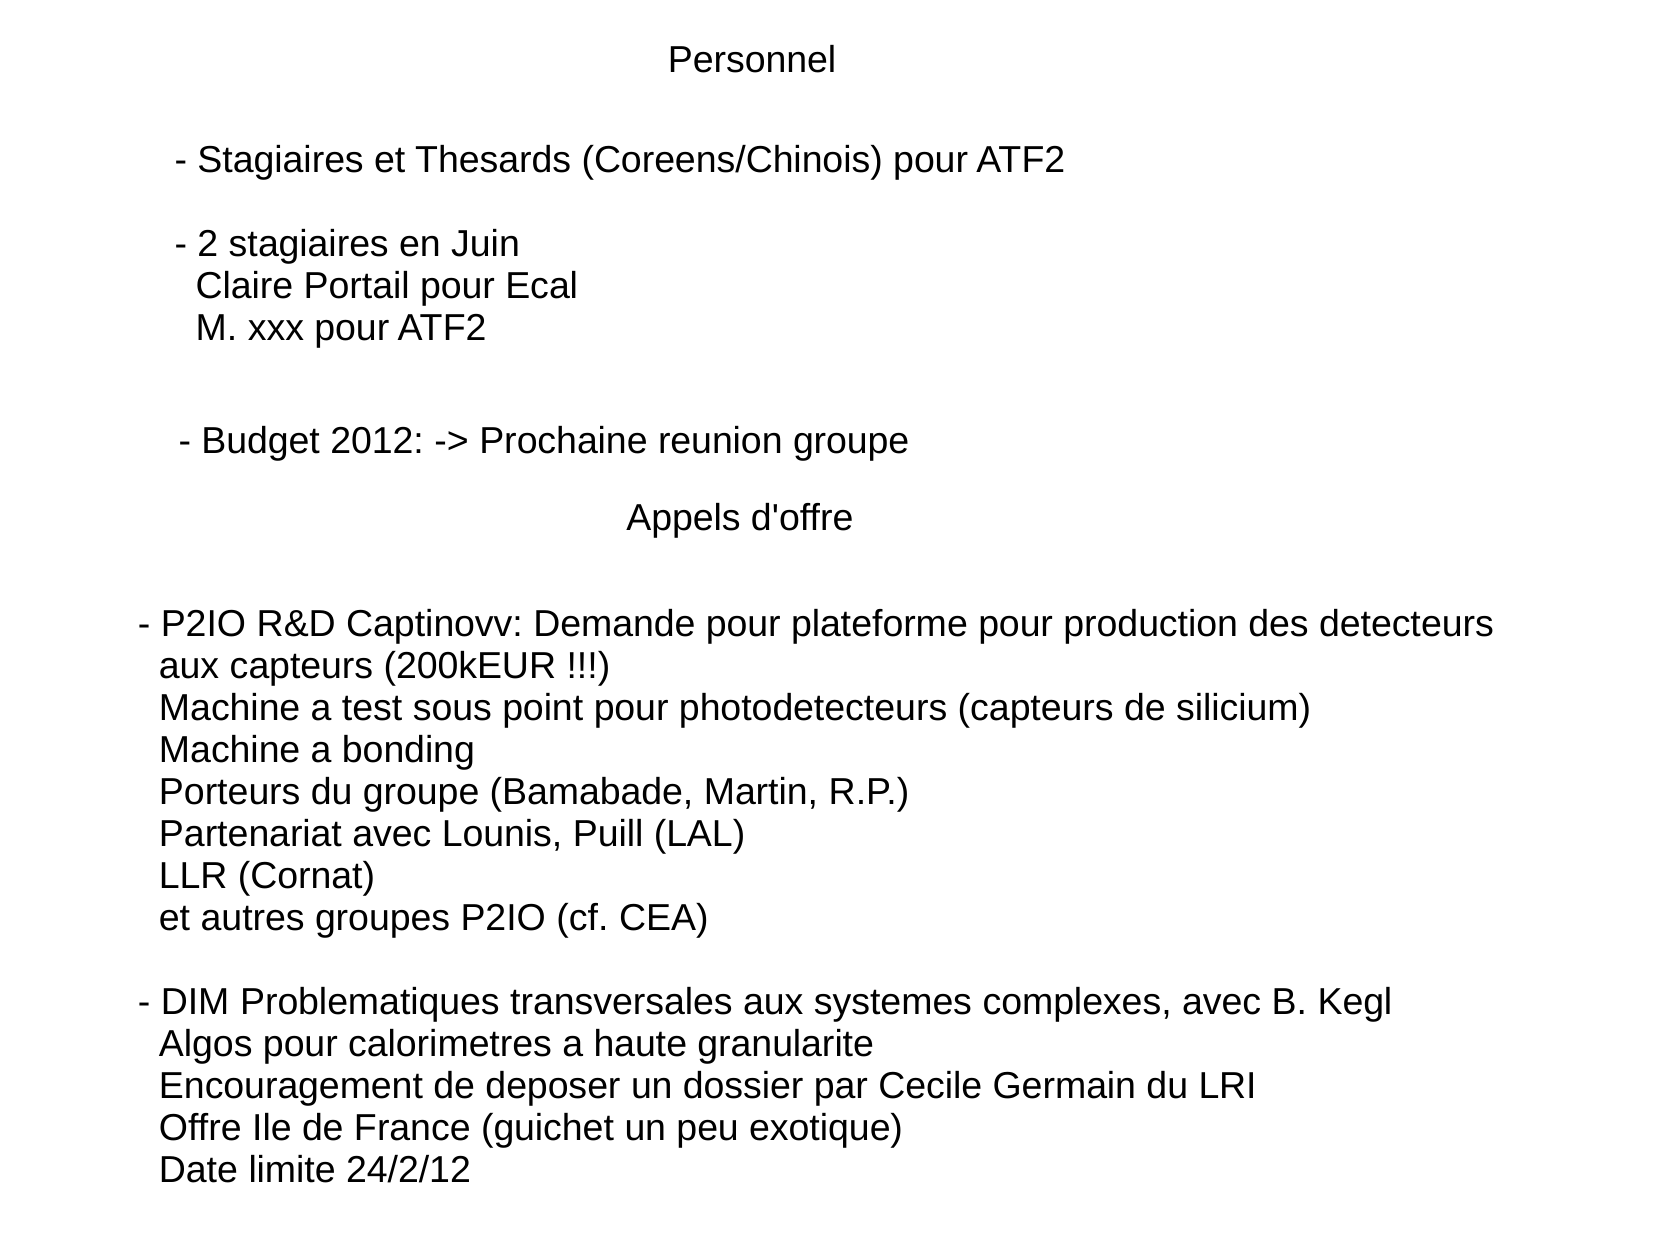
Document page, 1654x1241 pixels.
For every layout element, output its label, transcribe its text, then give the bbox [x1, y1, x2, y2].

text_box - P2IO R&D Captinovv: Demande pour plateforme pour production des detecteurs aux capteurs (200kEUR !!!) Machine a test sous point pour photodetecteurs (capteurs de silicium) Machine a bonding Porteurs du groupe (Bamabade, Martin, R.P.) Partenariat avec Lounis, Puill (LAL) LLR (Cornat) et autres groupes P2IO (cf. CEA) - DIM Problematiques transversales aux systemes complexes, avec B. Kegl Algos pour calorimetres a haute granularite Encouragement de deposer un dossier par Cecile Germain du LRI Offre Ile de France (guichet un peu exotique) Date limite 24/2/12 [123, 594, 1512, 1198]
text_box - Budget 2012: -> Prochaine reunion groupe [163, 412, 927, 470]
text_box - Stagiaires et Thesards (Coreens/Chinois) pour ATF2 - 2 stagiaires en Juin Claire Portail pour Ecal M. xxx pour ATF2 [159, 130, 1083, 356]
text_box Appels d'offre [611, 489, 869, 547]
text_box Personnel [653, 31, 852, 89]
